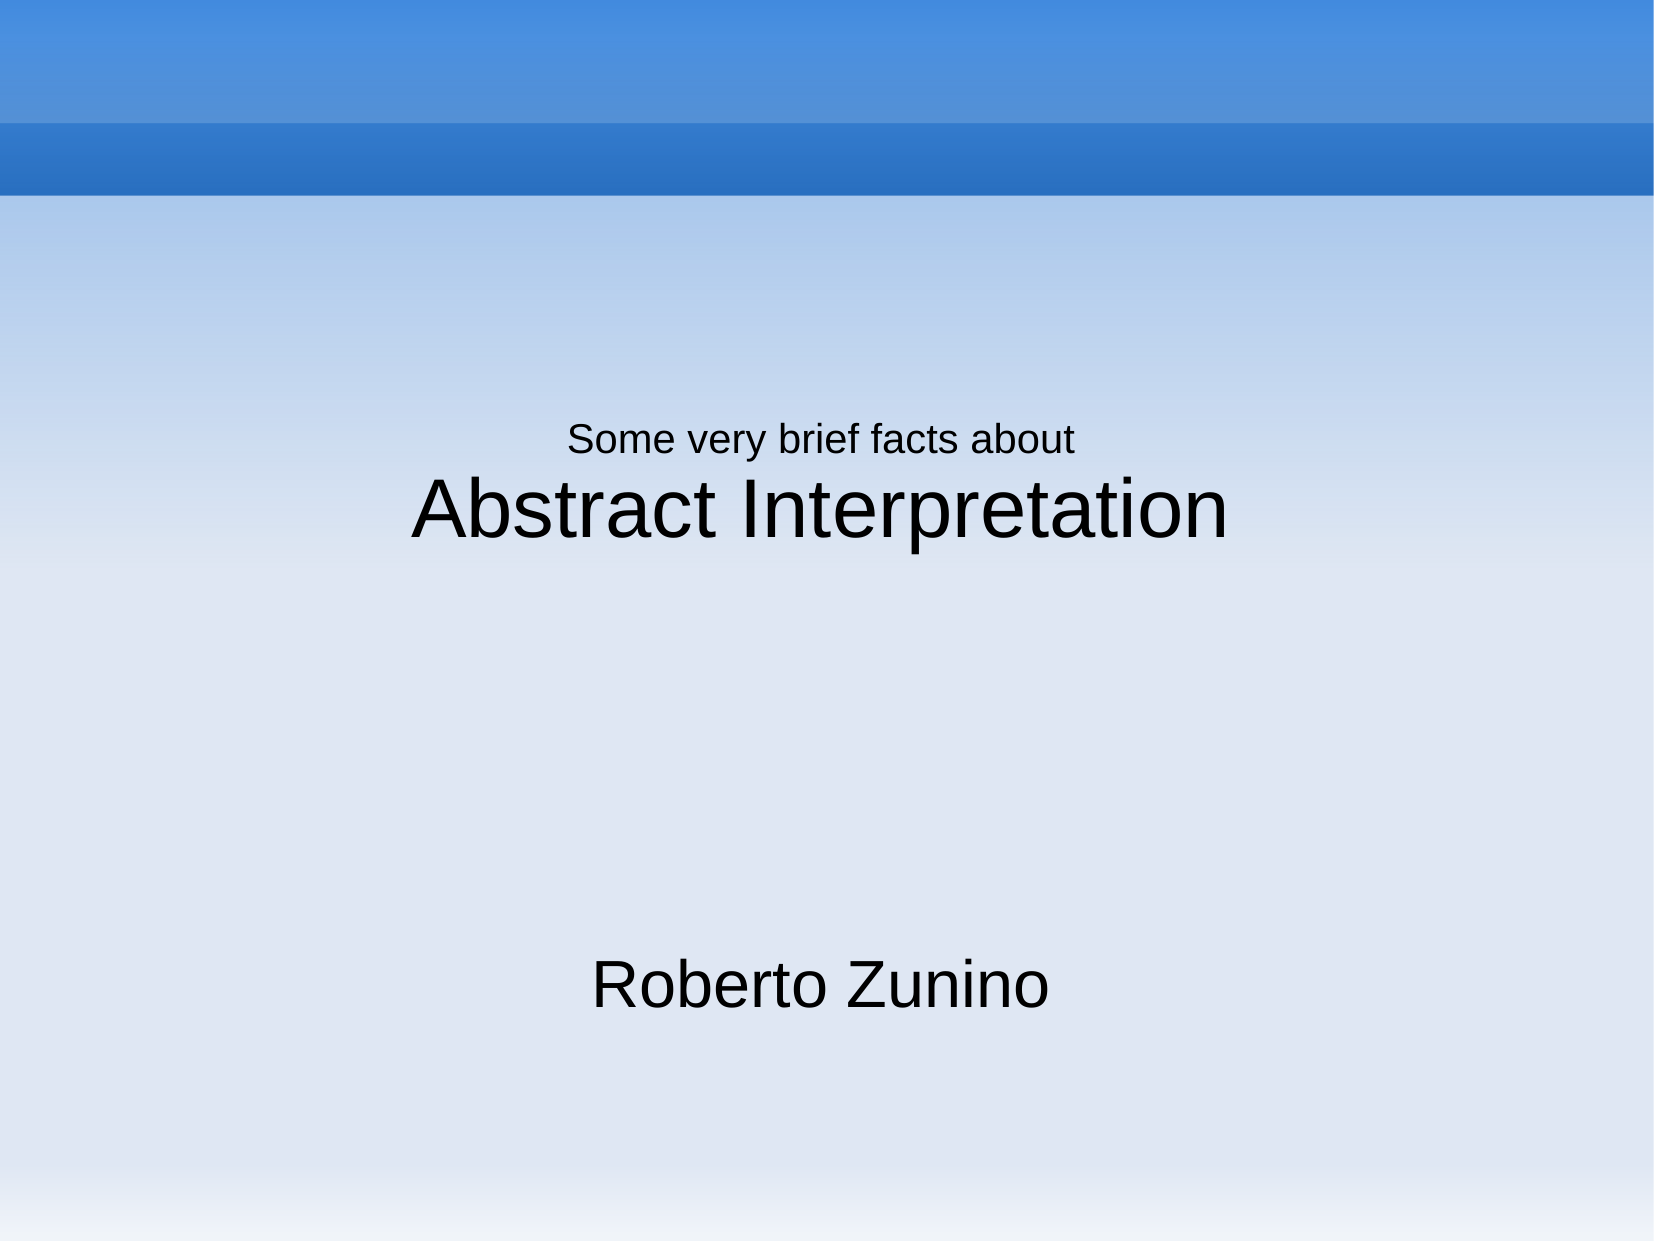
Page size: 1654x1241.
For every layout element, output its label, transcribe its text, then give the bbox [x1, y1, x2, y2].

subtitle Some very brief facts about Abstract Interpretation Roberto Zunino [76, 118, 1565, 1227]
picture [0, 0, 1654, 1241]
